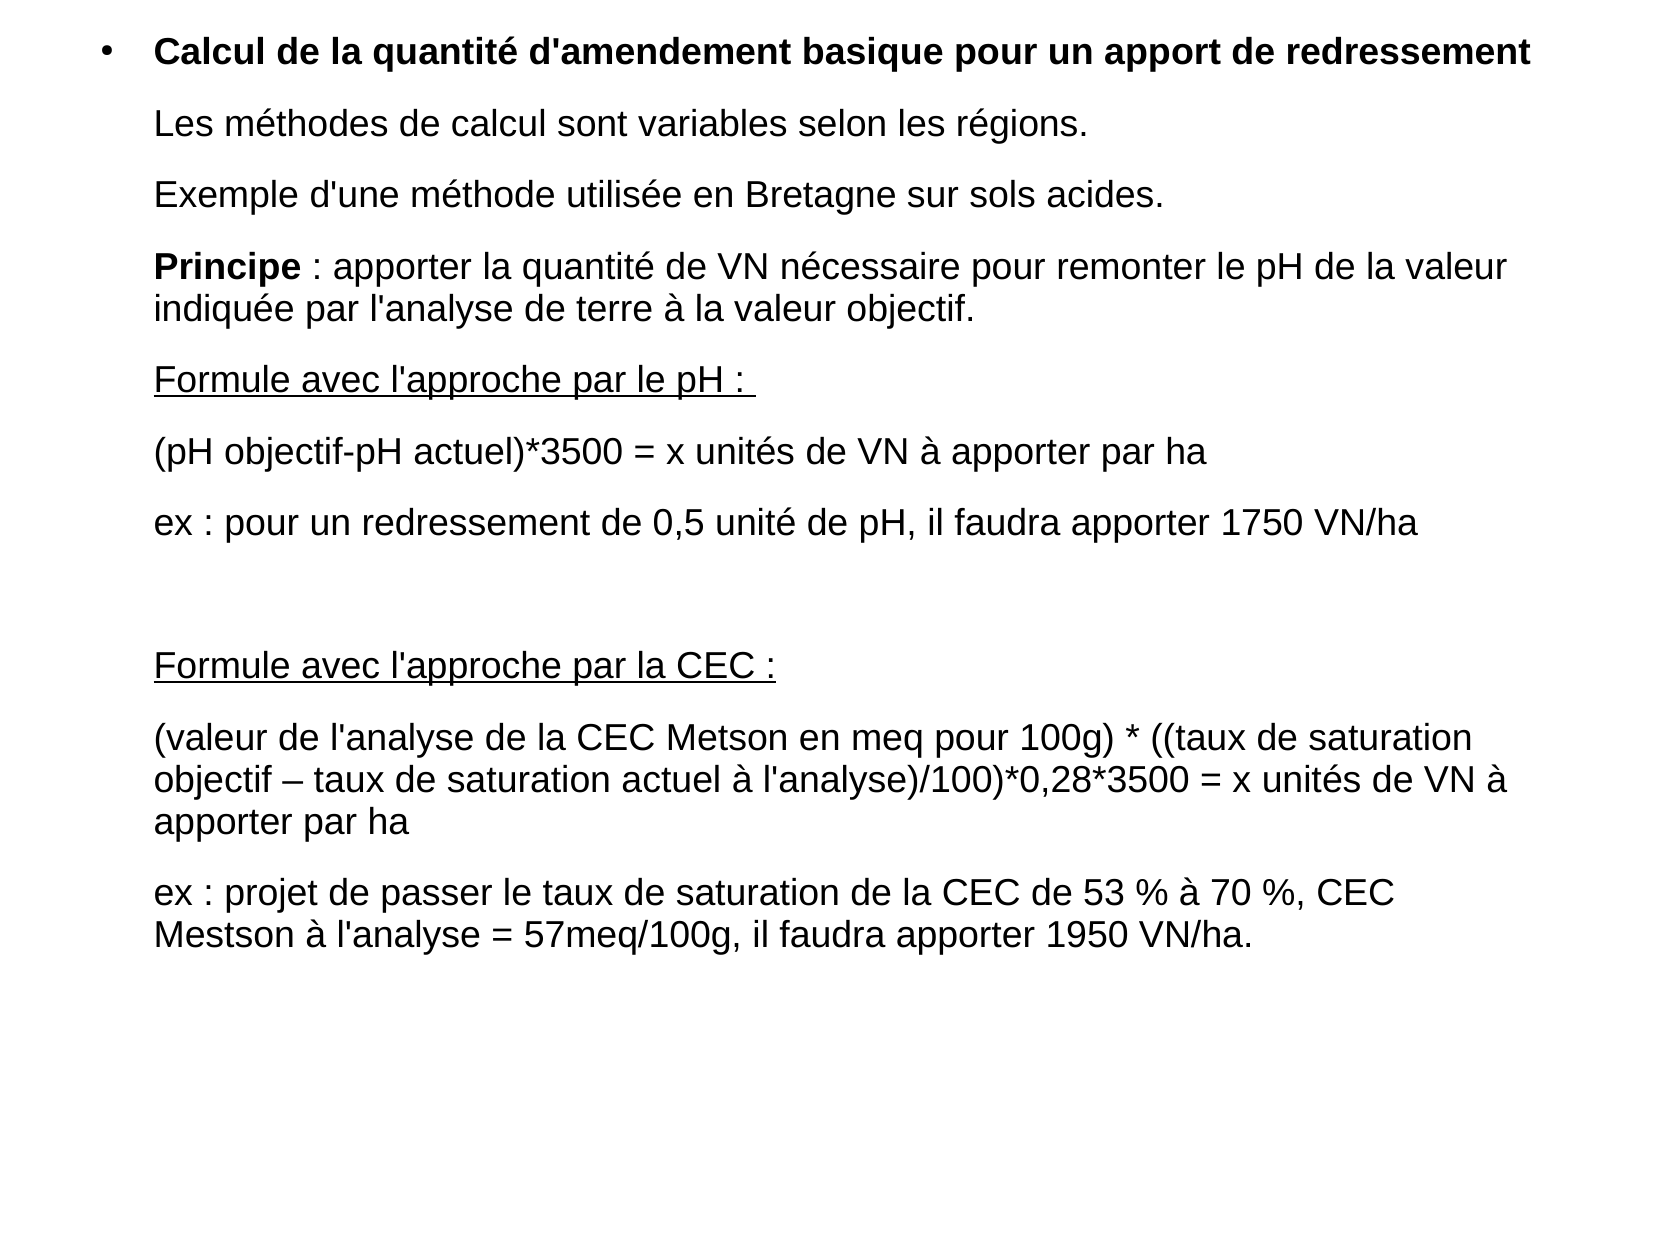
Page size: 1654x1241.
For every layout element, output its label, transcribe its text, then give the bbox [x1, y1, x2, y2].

list Calcul de la quantité d'amendement basique pour un apport de redressement Les méthodes de calcul sont variables selon les régions. Exemple d'une méthode utilisée en Bretagne sur sols acides. Principe : apporter la quantité de VN nécessaire pour remonter le pH de la valeur indiquée par l'analyse de terre à la valeur objectif. Formule avec l'approche par le pH : (pH objectif-pH actuel)*3500 = x unités de VN à apporter par ha ex : pour un redressement de 0,5 unité de pH, il faudra apporter 1750 VN/ha Formule avec l'approche par la CEC : (valeur de l'analyse de la CEC Metson en meq pour 100g) * ((taux de saturation objectif – taux de saturation actuel à l'analyse)/100)*0,28*3500 = x unités de VN à apporter par ha ex : projet de passer le taux de saturation de la CEC de 53 % à 70 %, CEC Mestson à l'analyse = 57meq/100g, il faudra apporter 1950 VN/ha. [82, 30, 1538, 1010]
